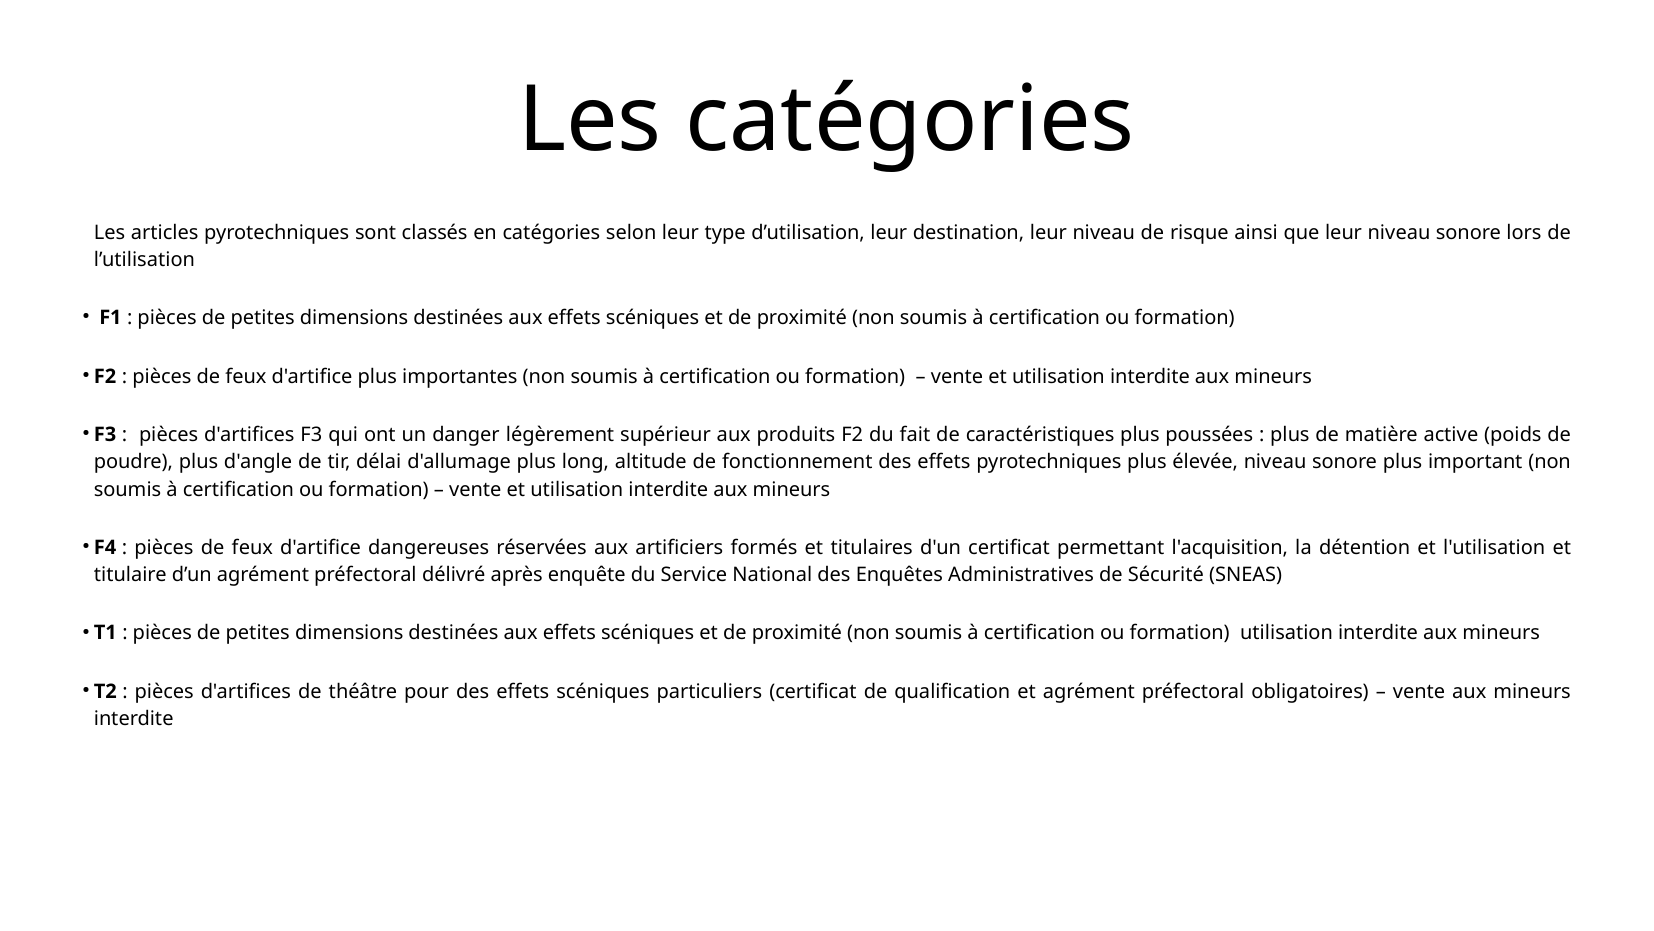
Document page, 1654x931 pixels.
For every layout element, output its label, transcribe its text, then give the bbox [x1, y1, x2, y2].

list Les articles pyrotechniques sont classés en catégories selon leur type d’utilisation, leur destination, leur niveau de risque ainsi que leur niveau sonore lors de l’utilisation F1 : pièces de petites dimensions destinées aux effets scéniques et de proximité (non soumis à certification ou formation) F2 : pièces de feux d'artifice plus importantes (non soumis à certification ou formation) – vente et utilisation interdite aux mineurs F3 : pièces d'artifices F3 qui ont un danger légèrement supérieur aux produits F2 du fait de caractéristiques plus poussées : plus de matière active (poids de poudre), plus d'angle de tir, délai d'allumage plus long, altitude de fonctionnement des effets pyrotechniques plus élevée, niveau sonore plus important (non soumis à certification ou formation) – vente et utilisation interdite aux mineurs F4 : pièces de feux d'artifice dangereuses réservées aux artificiers formés et titulaires d'un certificat permettant l'acquisition, la détention et l'utilisation et titulaire d’un agrément préfectoral délivré après enquête du Service National des Enquêtes Administratives de Sécurité (SNEAS) T1 : pièces de petites dimensions destinées aux effets scéniques et de proximité (non soumis à certification ou formation) utilisation interdite aux mineurs T2 : pièces d'artifices de théâtre pour des effets scéniques particuliers (certificat de qualification et agrément préfectoral obligatoires) – vente aux mineurs interdite [82, 217, 1571, 758]
title Les catégories [82, 37, 1571, 193]
